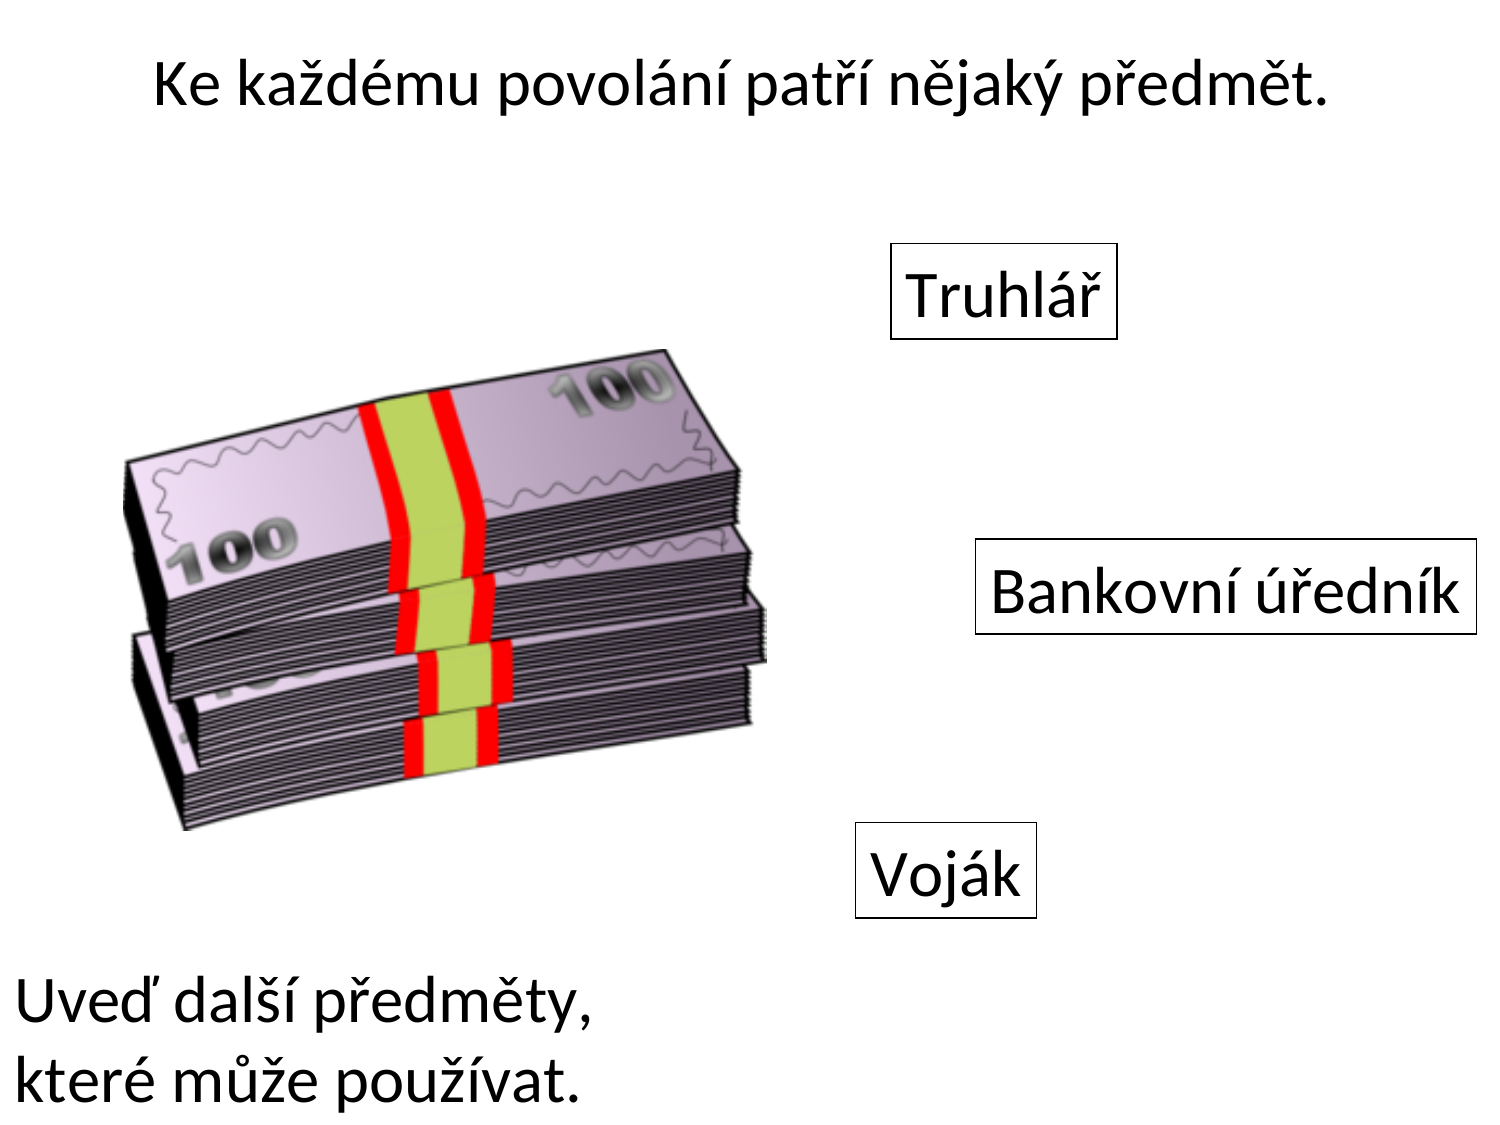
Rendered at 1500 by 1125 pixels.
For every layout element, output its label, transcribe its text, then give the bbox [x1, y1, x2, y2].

text_box Truhlář [891, 243, 1117, 339]
text_box Bankovní úředník [975, 538, 1477, 635]
text_box Ke každému povolání patří nějaký předmět. [139, 30, 1347, 127]
text_box Voják [855, 822, 1037, 918]
text_box Uveď další předměty, které může používat. [0, 948, 610, 1124]
picture [123, 349, 767, 831]
